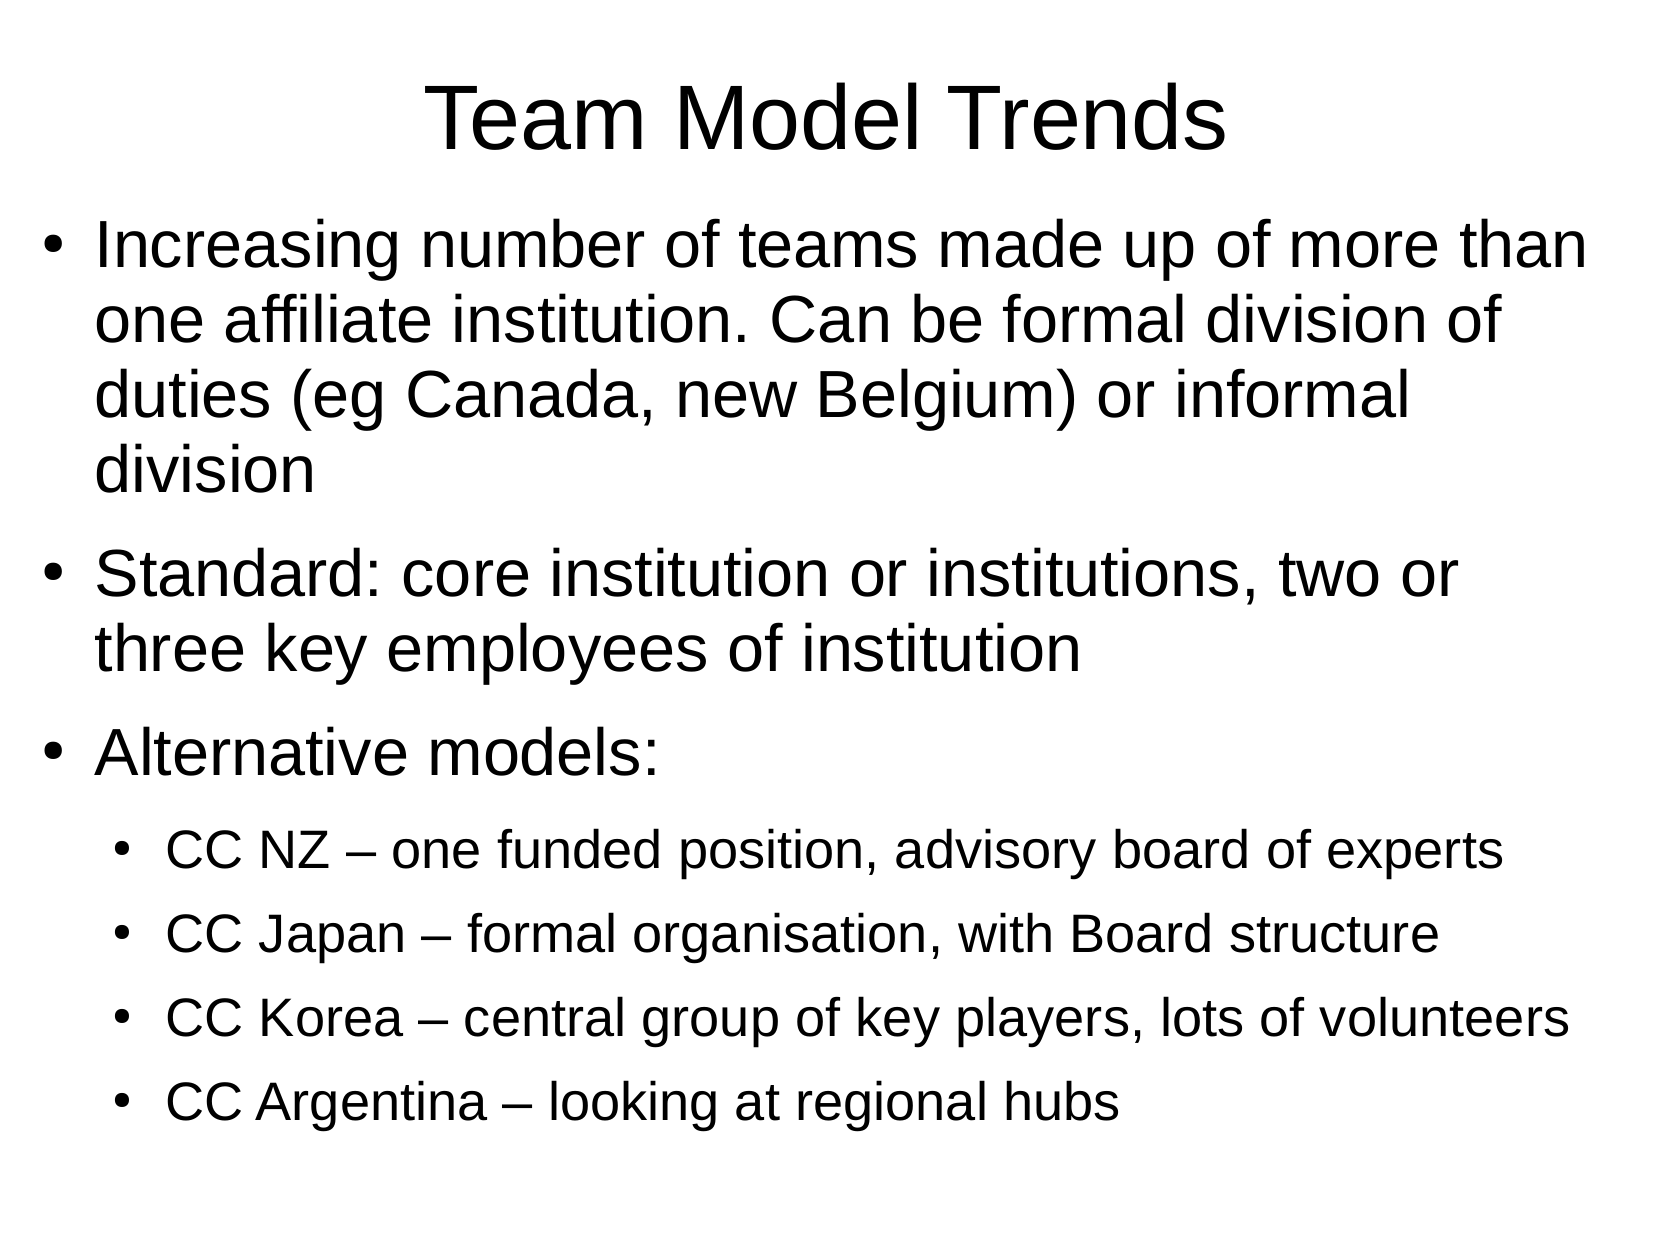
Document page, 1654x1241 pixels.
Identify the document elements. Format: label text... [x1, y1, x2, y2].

list Increasing number of teams made up of more than one affiliate institution. Can be formal division of duties (eg Canada, new Belgium) or informal division Standard: core institution or institutions, two or three key employees of institution Alternative models: CC NZ – one funded position, advisory board of experts CC Japan – formal organisation, with Board structure CC Korea – central group of key players, lots of volunteers CC Argentina – looking at regional hubs [23, 207, 1630, 1182]
title Team Model Trends [82, 13, 1571, 207]
